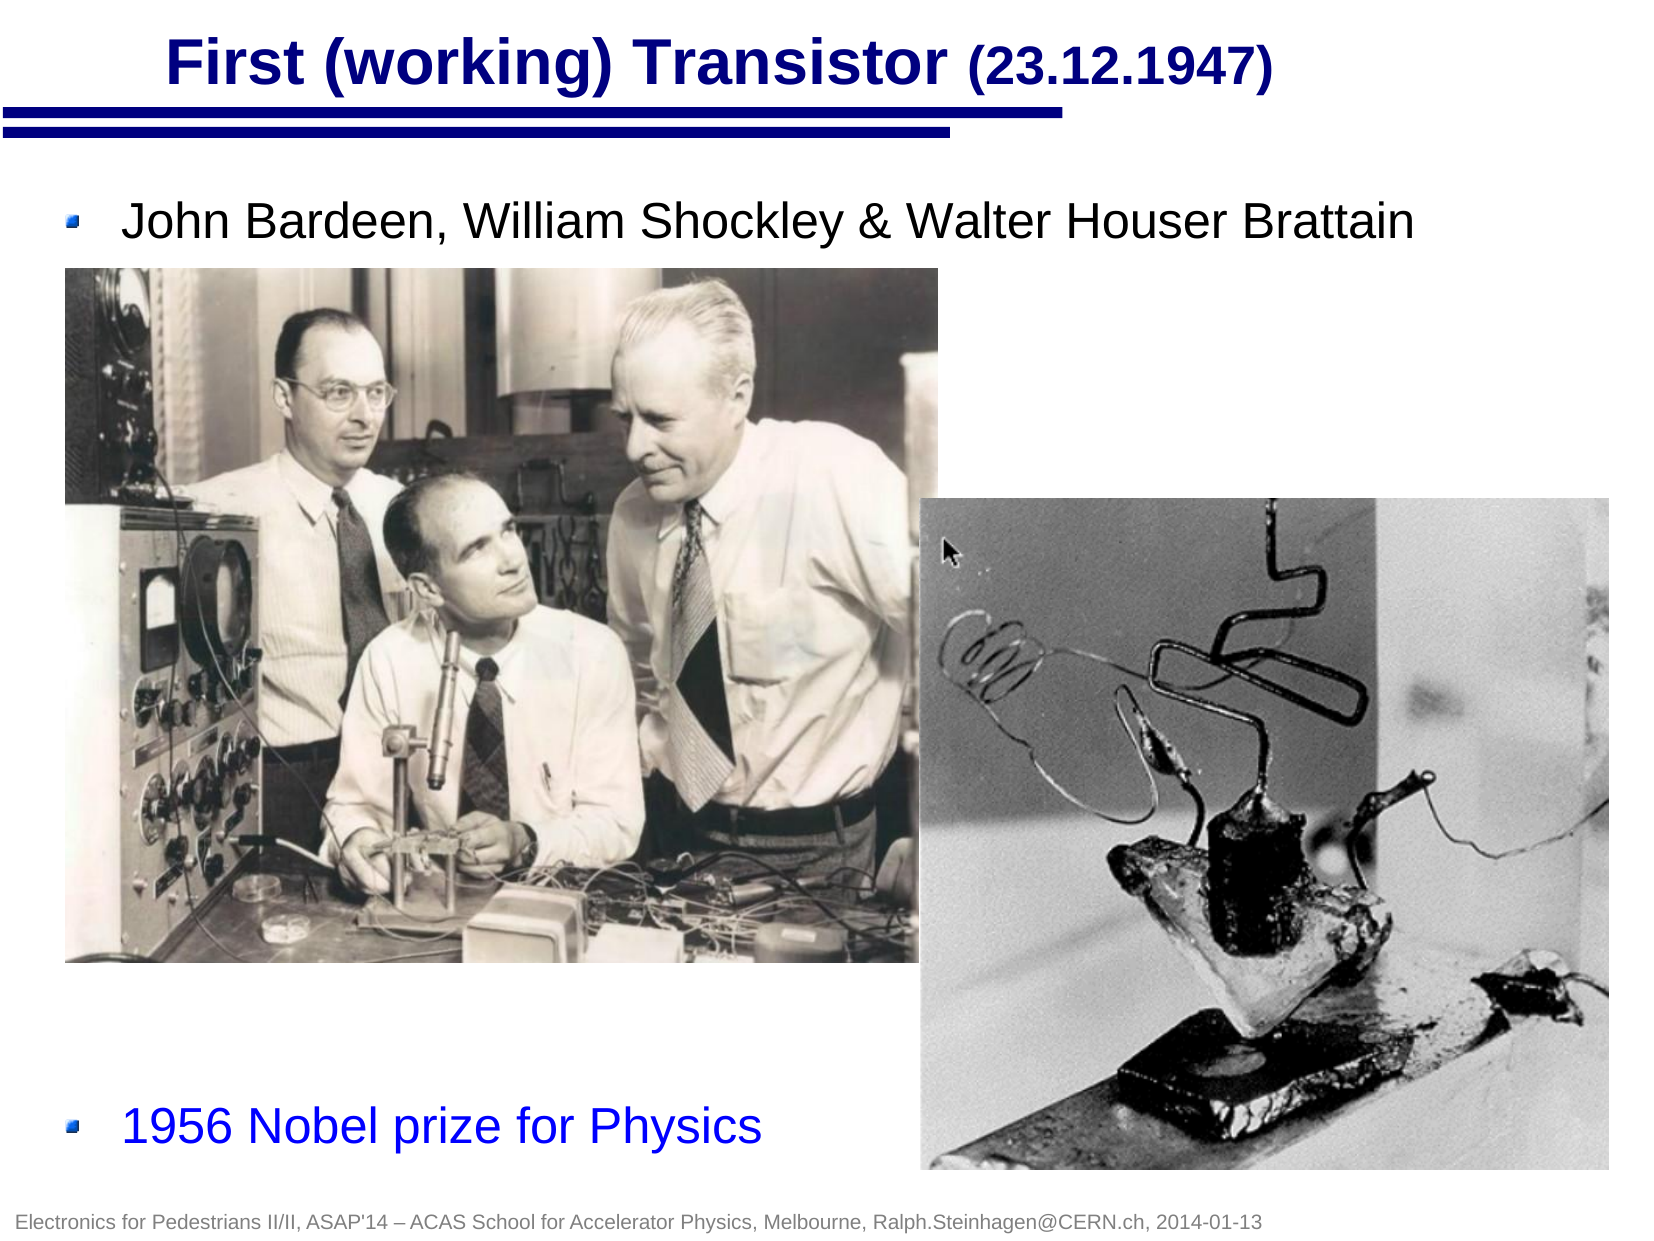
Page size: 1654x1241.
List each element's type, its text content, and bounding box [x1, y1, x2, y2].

title First (working) Transistor (23.12.1947) [165, 0, 1492, 124]
list John Bardeen, William Shockley & Walter Houser Brattain 1956 Nobel prize for Physics [65, 192, 1628, 1205]
picture [65, 268, 1609, 1170]
